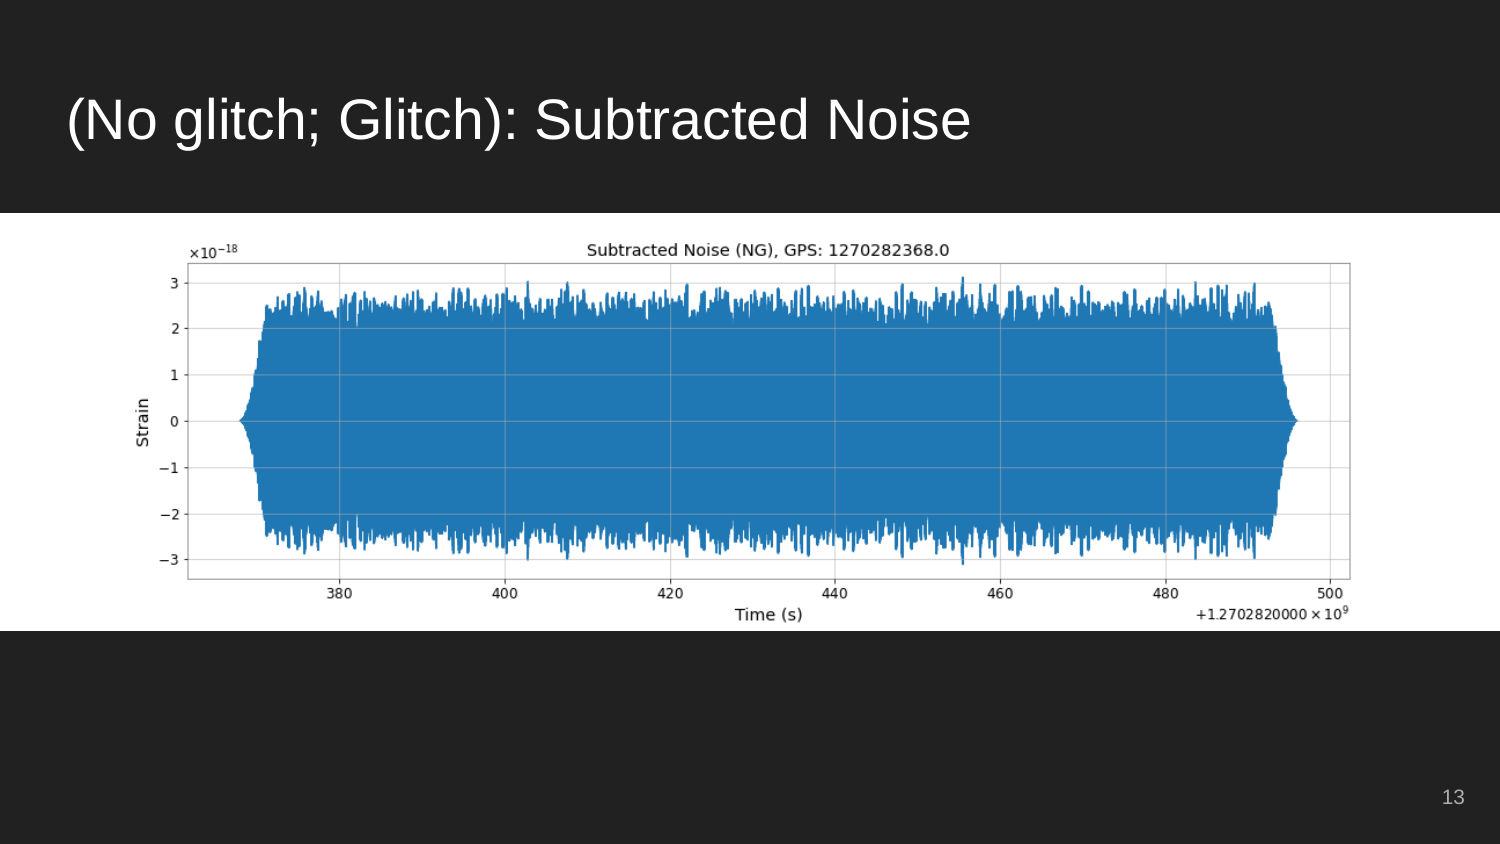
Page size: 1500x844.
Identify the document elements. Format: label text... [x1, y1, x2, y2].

title (No glitch; Glitch): Subtracted Noise [51, 72, 1449, 167]
picture [0, 213, 1500, 631]
slide_number <number> [1389, 764, 1480, 830]
